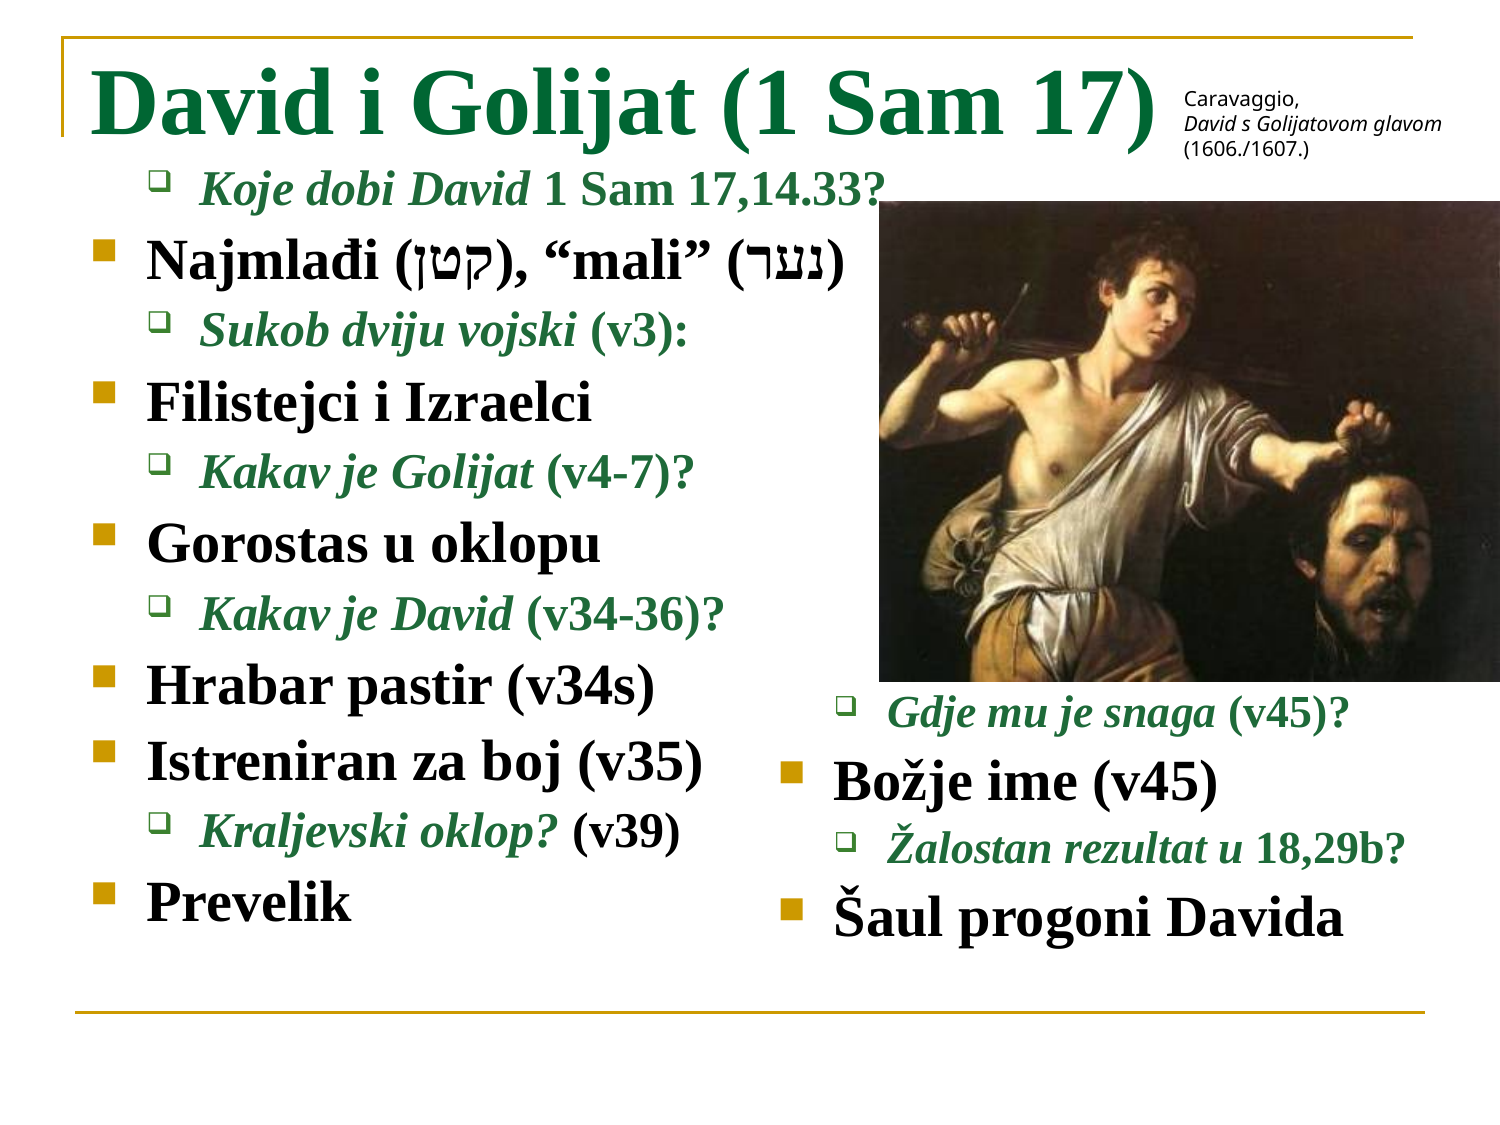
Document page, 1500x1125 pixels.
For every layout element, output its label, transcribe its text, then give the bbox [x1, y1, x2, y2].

text_box Caravaggio, David s Golijatovom glavom (1606./1607.) [1169, 78, 1500, 169]
title David i Golijat (1 Sam 17) [75, 31, 1426, 201]
picture [879, 201, 1500, 682]
list Koje dobi David 1 Sam 17,14.33? Najmlađi (קטן), “mali” (נער) Sukob dviju vojski (v3): Filistejci i Izraelci Kakav je Golijat (v4-7)? Gorostas u oklopu Kakav je David (v34-36)? Hrabar pastir (v34s) Istreniran za boj (v35) Kraljevski oklop? (v39) Prevelik [74, 147, 1057, 1006]
list Gdje mu je snaga (v45)? Božje ime (v45) Žalostan rezultat u 18,29b? Šaul progoni Davida [762, 680, 1477, 1006]
